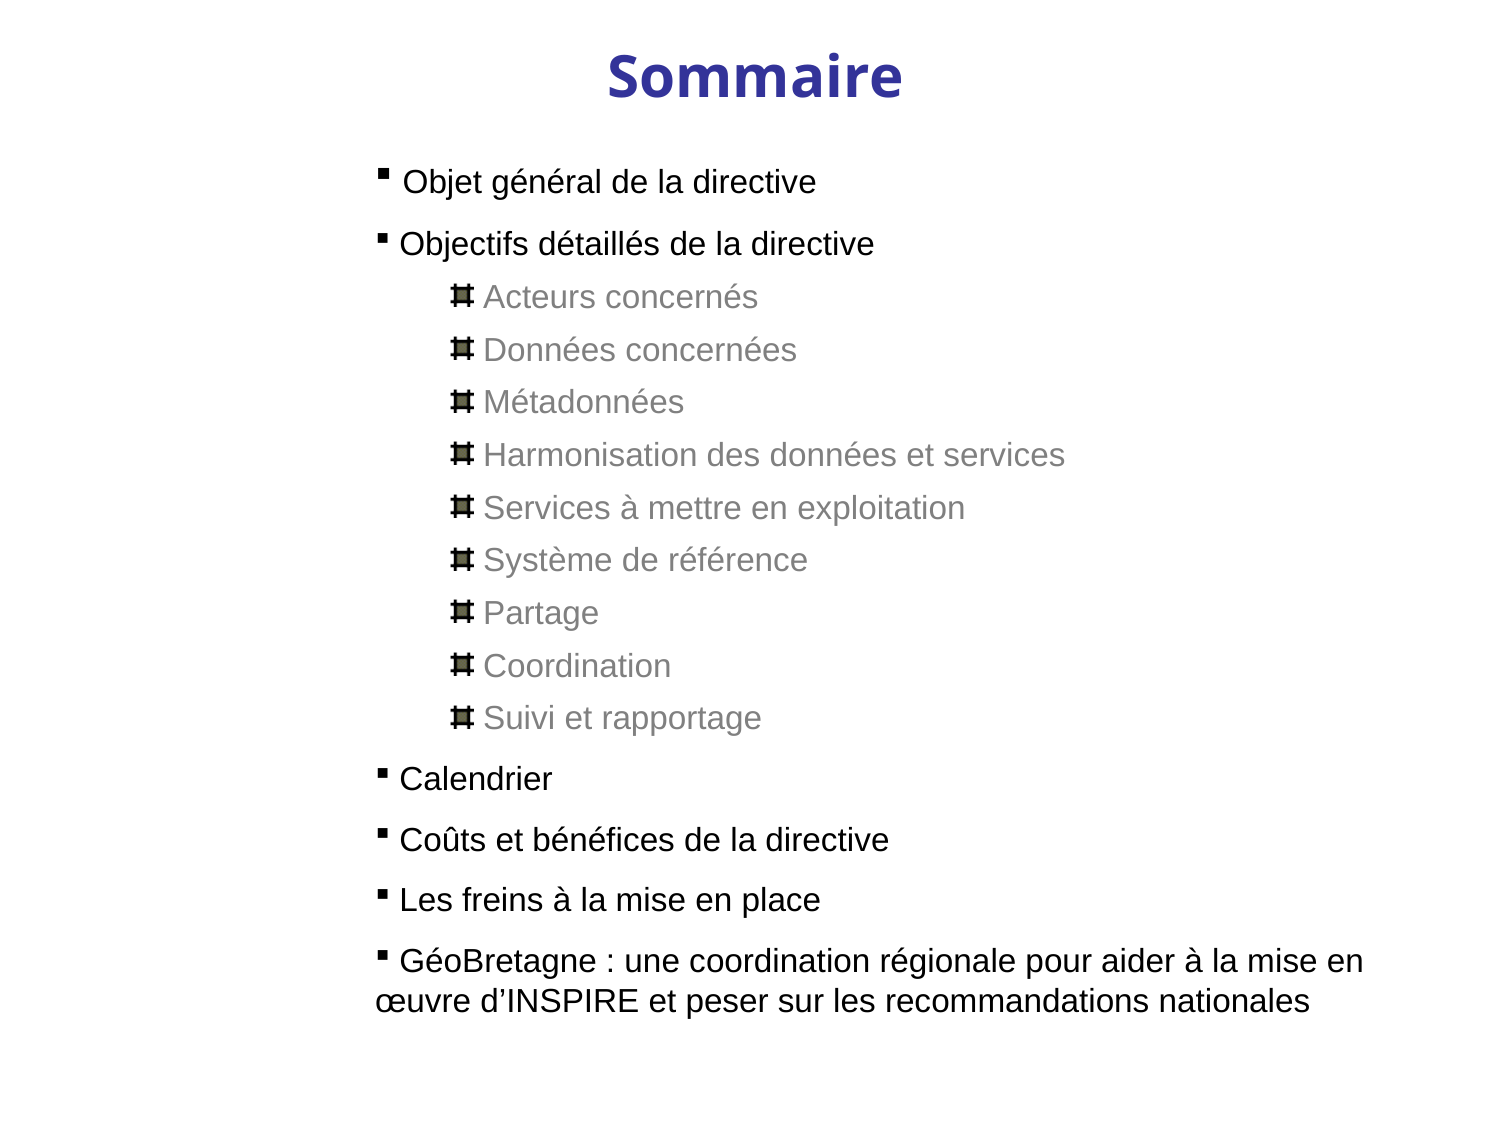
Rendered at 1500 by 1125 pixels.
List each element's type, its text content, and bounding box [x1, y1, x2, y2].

picture [449, 440, 474, 465]
picture [449, 388, 474, 413]
picture [449, 598, 474, 623]
picture [449, 335, 474, 360]
picture [449, 282, 474, 307]
text_box Sommaire [194, 31, 1317, 117]
picture [449, 651, 474, 676]
text_box Objet général de la directive Objectifs détaillés de la directive Acteurs concernés Données concernées Métadonnées Harmonisation des données et services Services à mettre en exploitation Système de référence Partage Coordination Suivi et rapportage Calendrier Coûts et bénéfices de la directive Les freins à la mise en place GéoBretagne : une coordination régionale pour aider à la mise en œuvre d’INSPIRE et peser sur les recommandations nationales [360, 148, 1388, 1027]
picture [449, 546, 474, 571]
picture [449, 704, 474, 729]
picture [449, 493, 474, 518]
